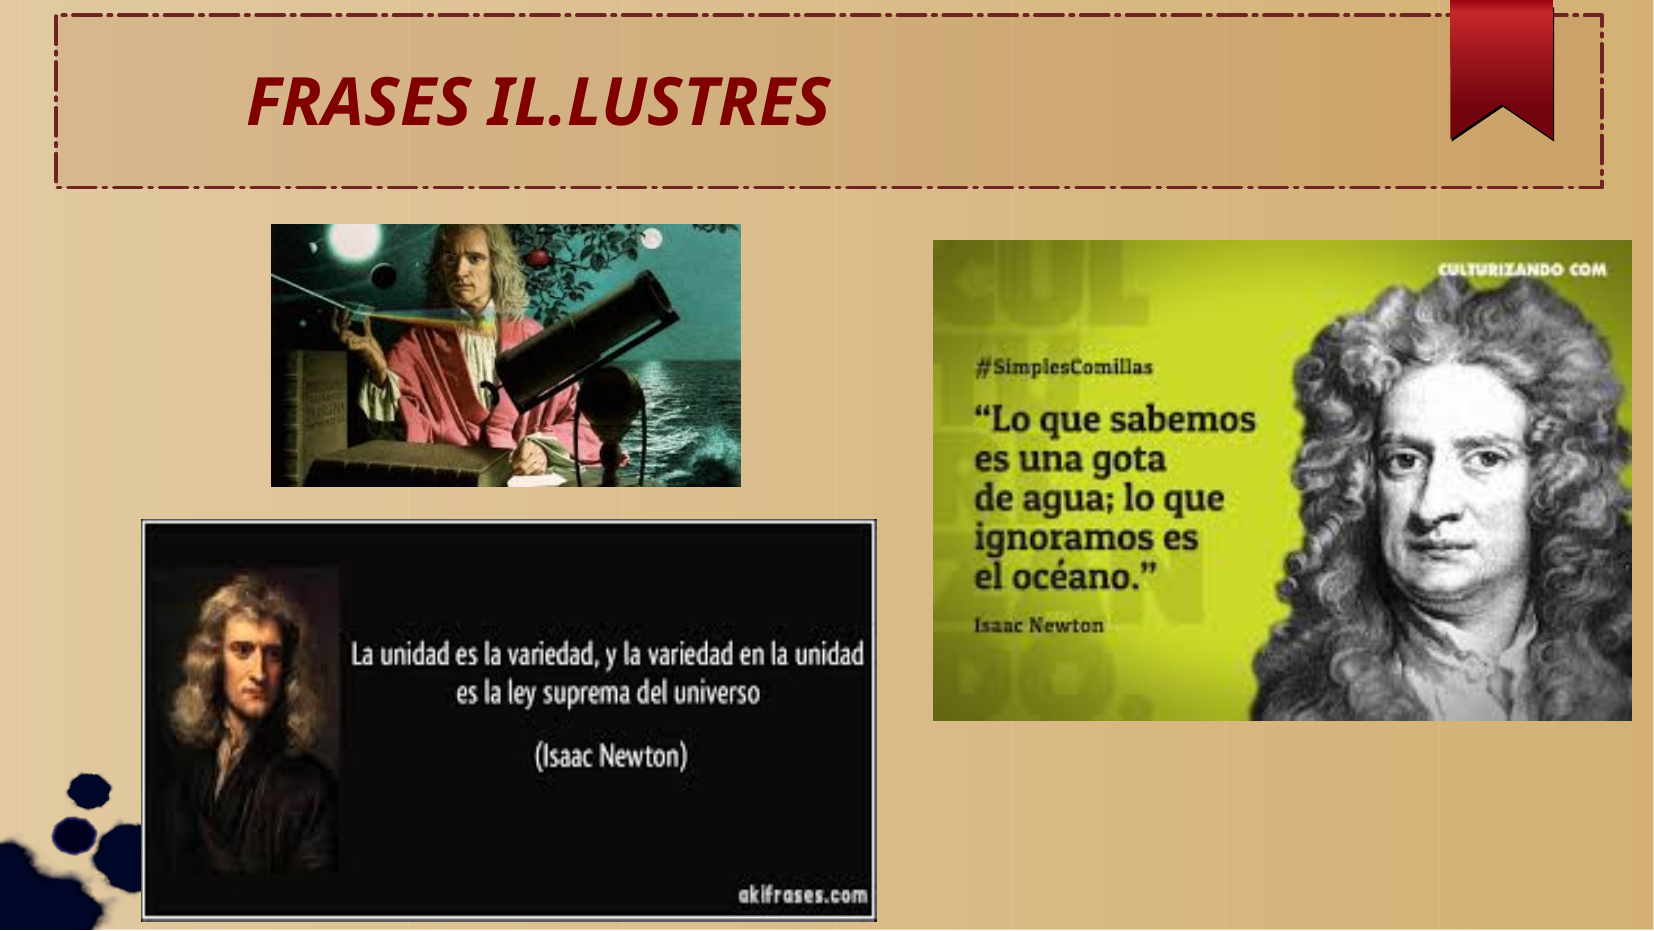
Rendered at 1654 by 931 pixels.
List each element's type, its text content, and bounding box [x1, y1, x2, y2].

picture [933, 240, 1632, 721]
picture [271, 224, 741, 487]
text_box FRASES IL.LUSTRES [231, 46, 961, 148]
picture [141, 519, 877, 922]
